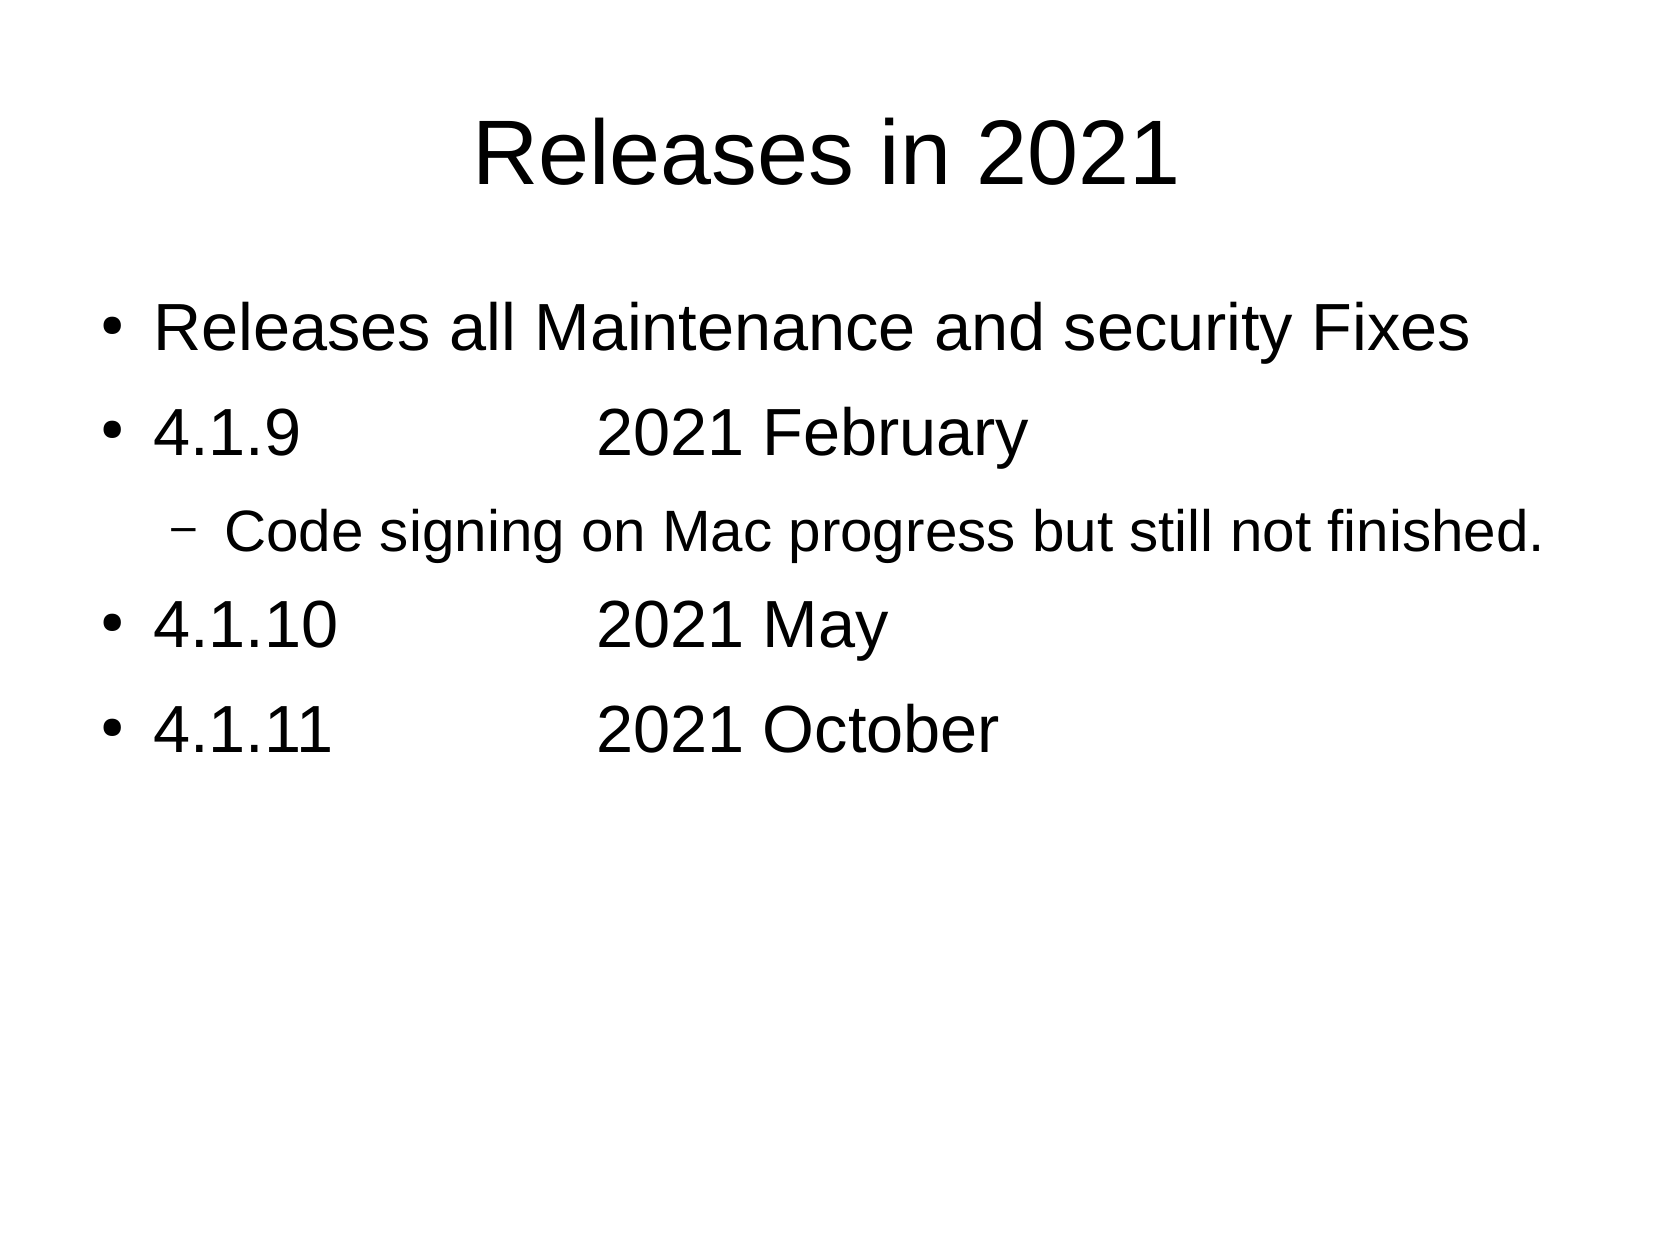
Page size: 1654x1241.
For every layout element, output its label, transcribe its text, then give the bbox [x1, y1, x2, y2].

title Releases in 2021 [82, 49, 1571, 257]
list Releases all Maintenance and security Fixes 4.1.9 2021 February Code signing on Mac progress but still not finished. 4.1.10 2021 May 4.1.11 2021 October [82, 290, 1571, 1109]
